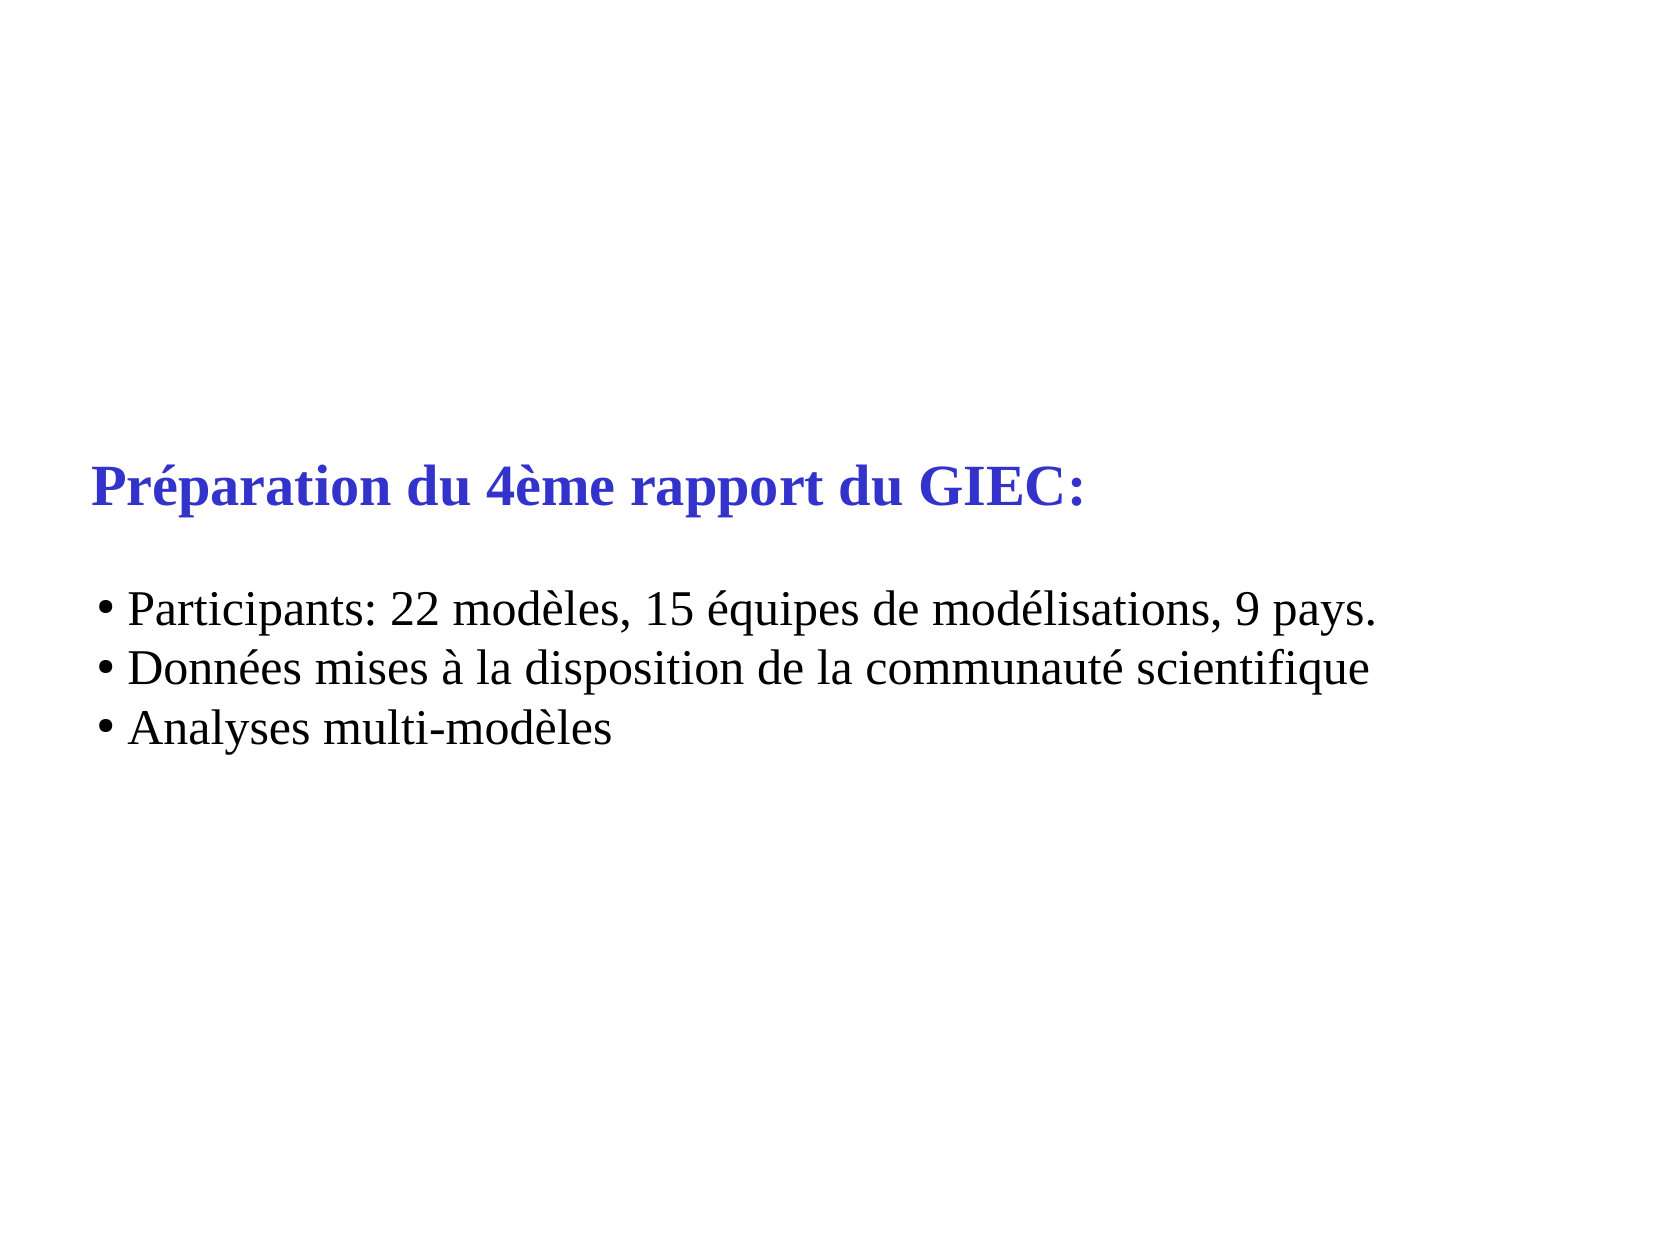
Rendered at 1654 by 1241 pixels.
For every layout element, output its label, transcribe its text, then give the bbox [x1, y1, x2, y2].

text_box Préparation du 4ème rapport du GIEC: [76, 408, 1482, 564]
text_box Participants: 22 modèles, 15 équipes de modélisations, 9 pays. Données mises à la disposition de la communauté scientifique Analyses multi-modèles [96, 580, 1575, 787]
